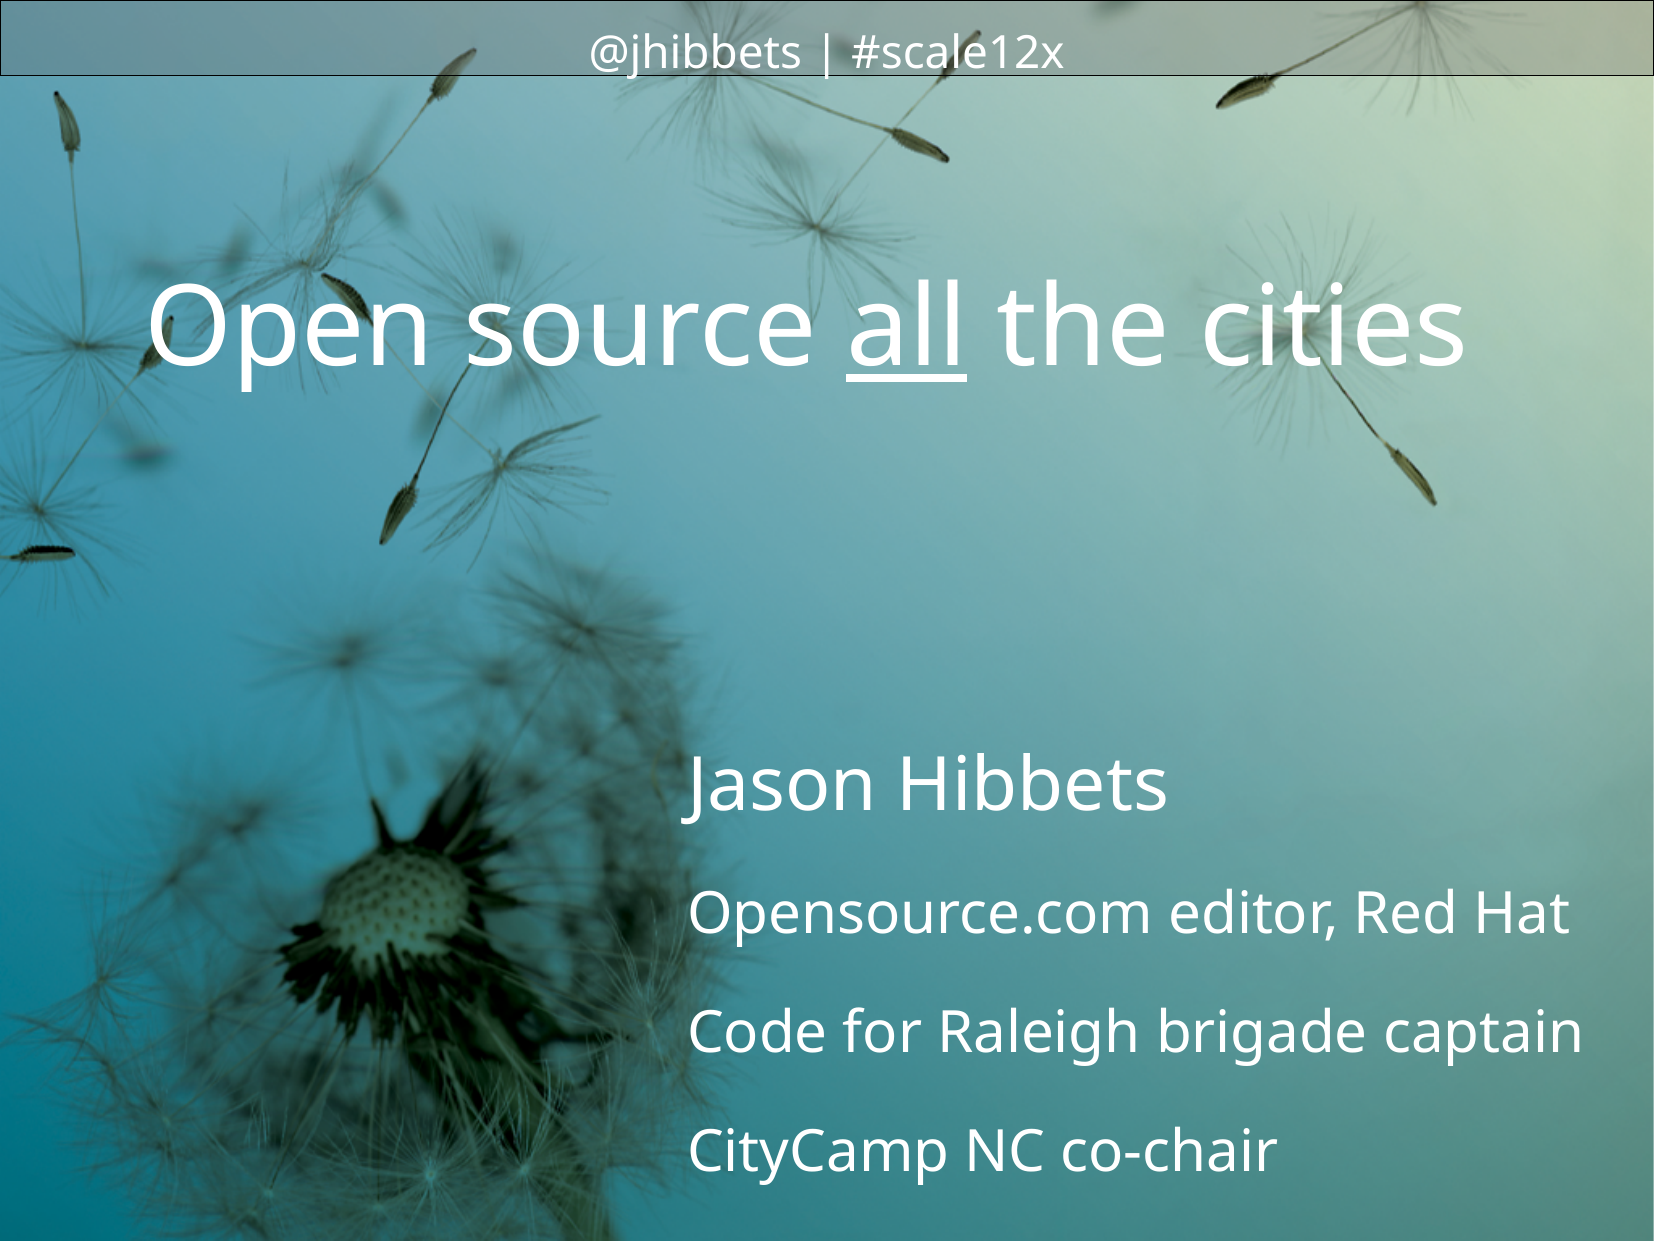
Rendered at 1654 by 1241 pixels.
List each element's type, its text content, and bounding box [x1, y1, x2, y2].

text_box Open source all the cities [41, 237, 1572, 428]
text_box Jason Hibbets Opensource.com editor, Red Hat Code for Raleigh brigade captain CityCamp NC co-chair February 22, 2014 | SCaLE 12x [672, 671, 1633, 1160]
picture [0, 76, 1654, 1241]
